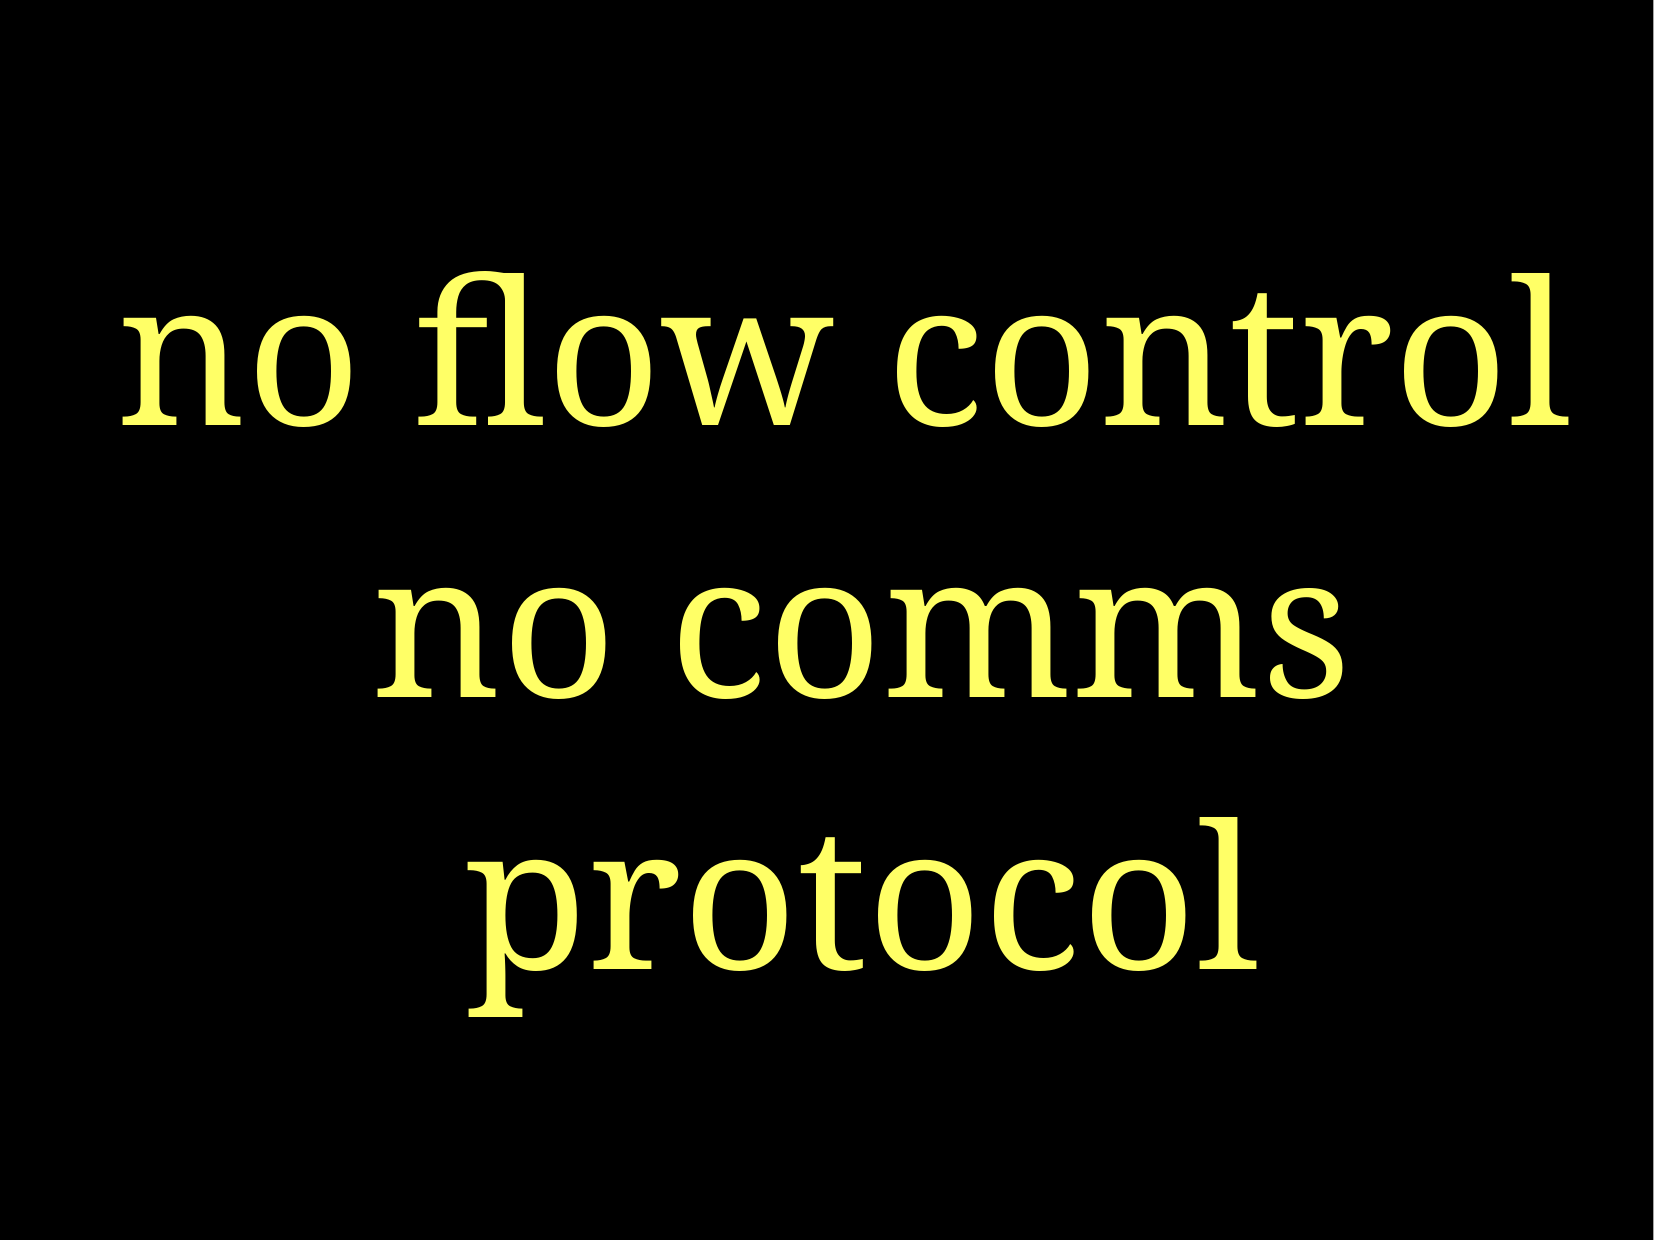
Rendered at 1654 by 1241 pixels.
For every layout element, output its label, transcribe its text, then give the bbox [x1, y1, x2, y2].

subtitle no flow control no comms protocol [0, 0, 1654, 1241]
